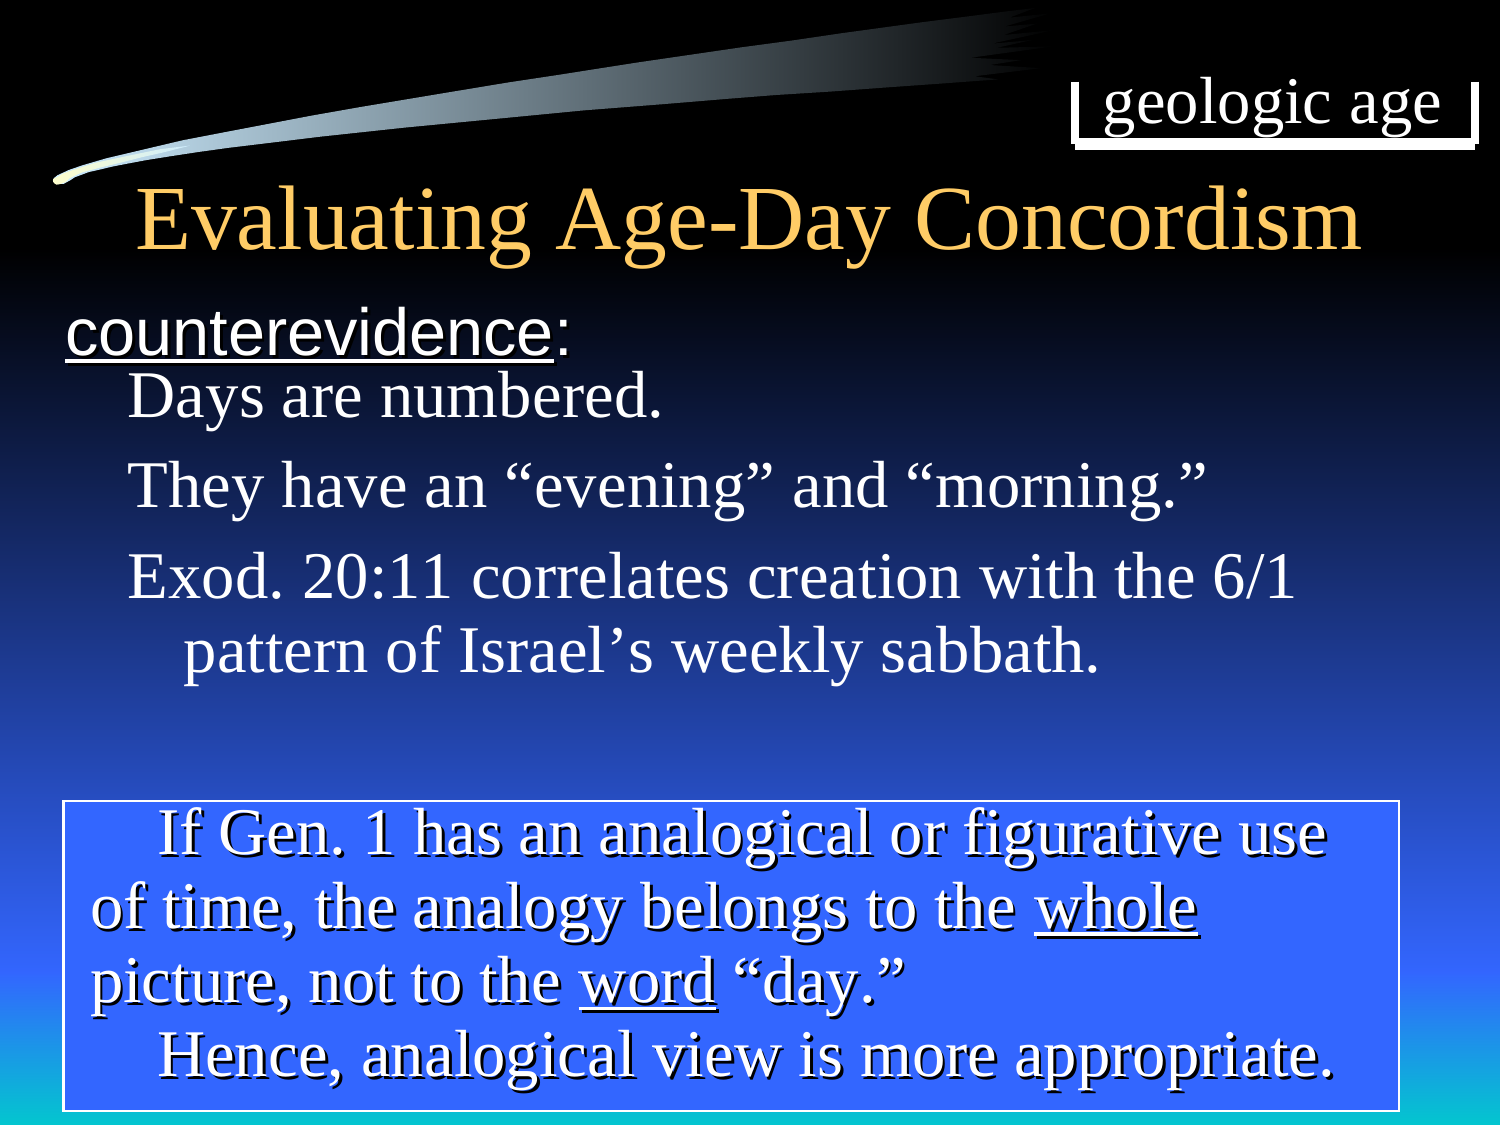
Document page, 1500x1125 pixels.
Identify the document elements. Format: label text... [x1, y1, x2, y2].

text_box If Gen. 1 has an analogical or figurative use of time, the analogy belongs to the whole picture, not to the word “day.” Hence, analogical view is more appropriate. [74, 787, 1400, 1099]
list Days are numbered. They have an “evening” and “morning.” Exod. 20:11 correlates creation with the 6/1 pattern of Israel’s weekly sabbath. [112, 350, 1388, 787]
title Evaluating Age-Day Concordism [112, 124, 1388, 313]
text_box [63, 800, 1399, 1112]
text_box geologic age [1087, 56, 1463, 146]
text_box counterevidence: [50, 287, 713, 378]
